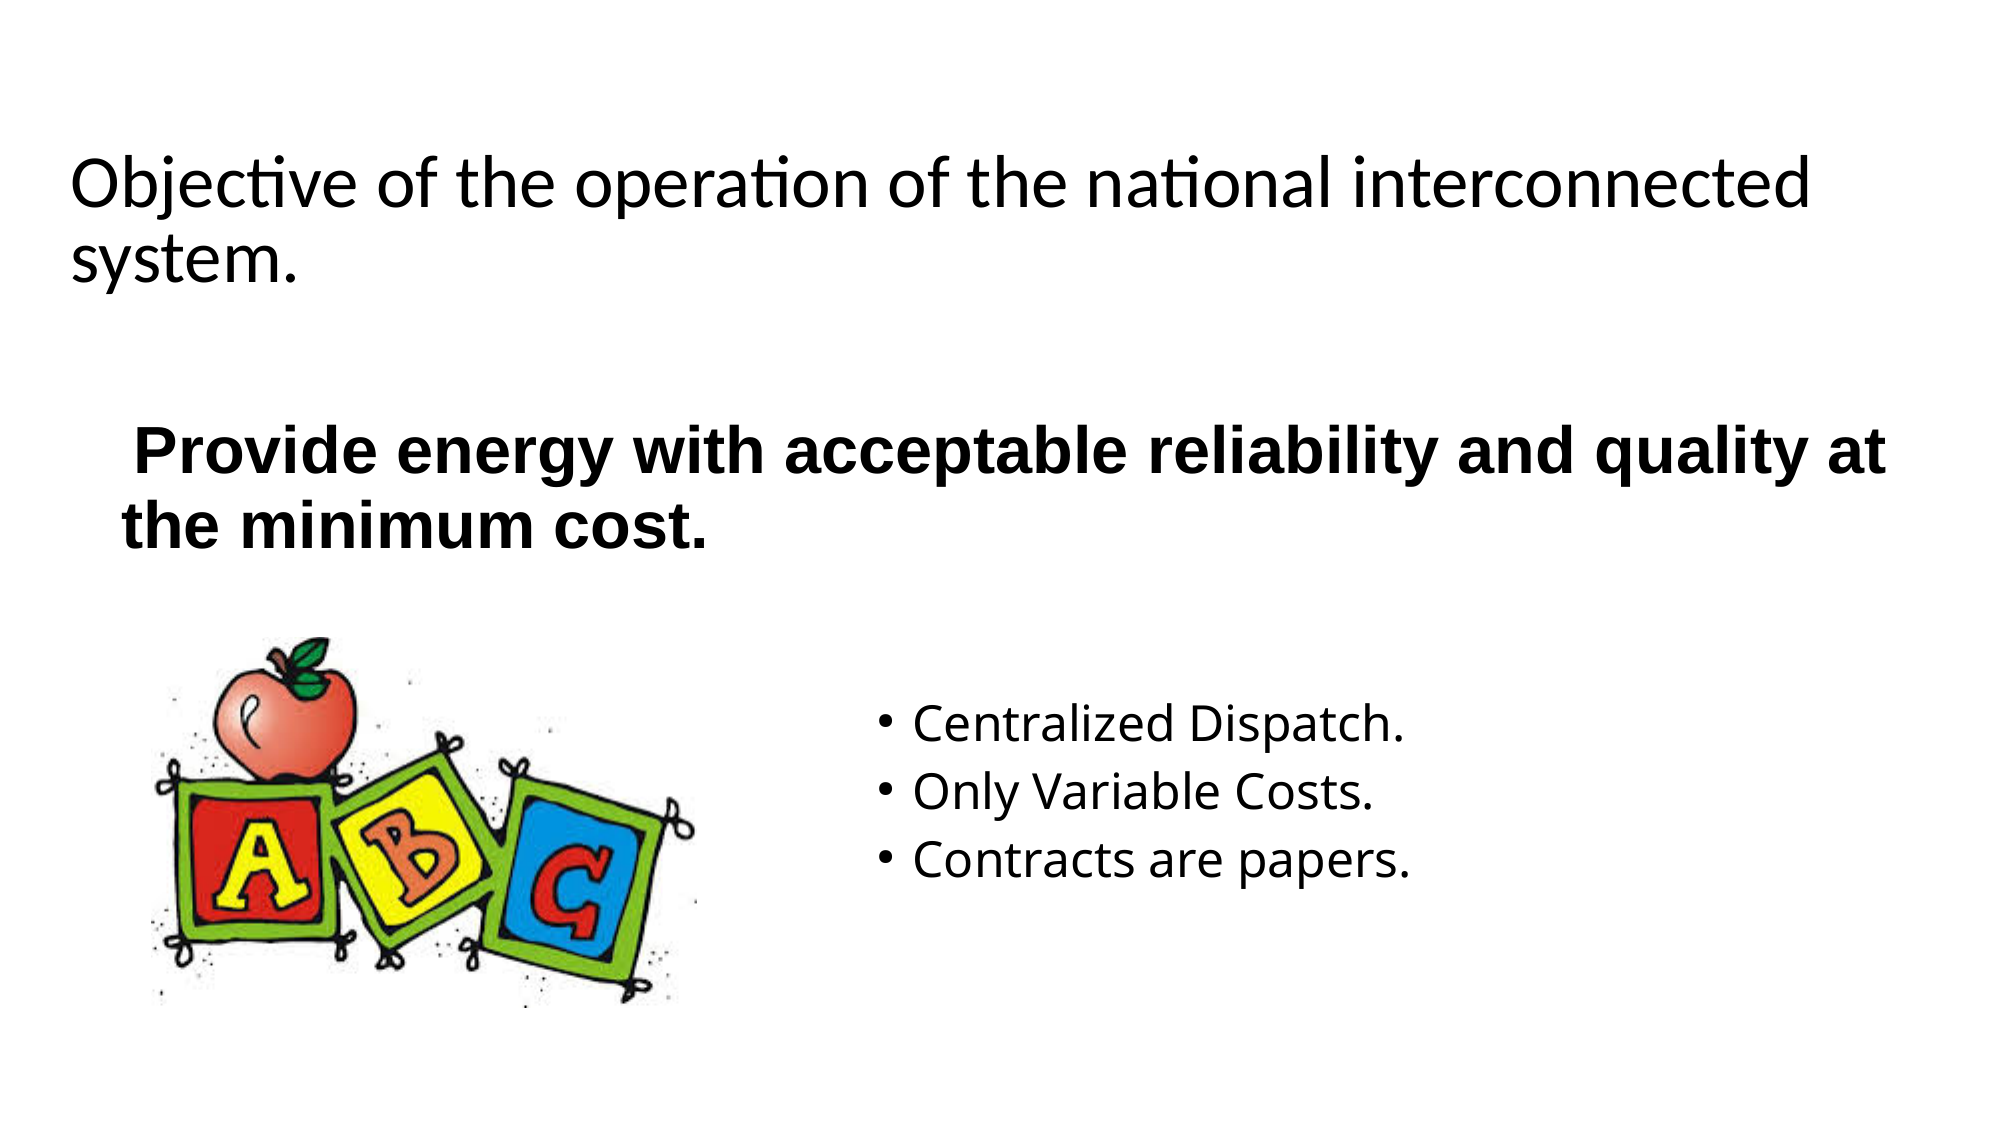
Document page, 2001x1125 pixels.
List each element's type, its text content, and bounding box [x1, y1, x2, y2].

text_box Provide energy with acceptable reliability and quality at the minimum cost. [106, 405, 1926, 603]
title Objective of the operation of the national interconnected system. [70, 73, 1867, 379]
picture [151, 637, 697, 1008]
text_box Centralized Dispatch. Only Variable Costs. Contracts are papers. [862, 681, 1623, 910]
